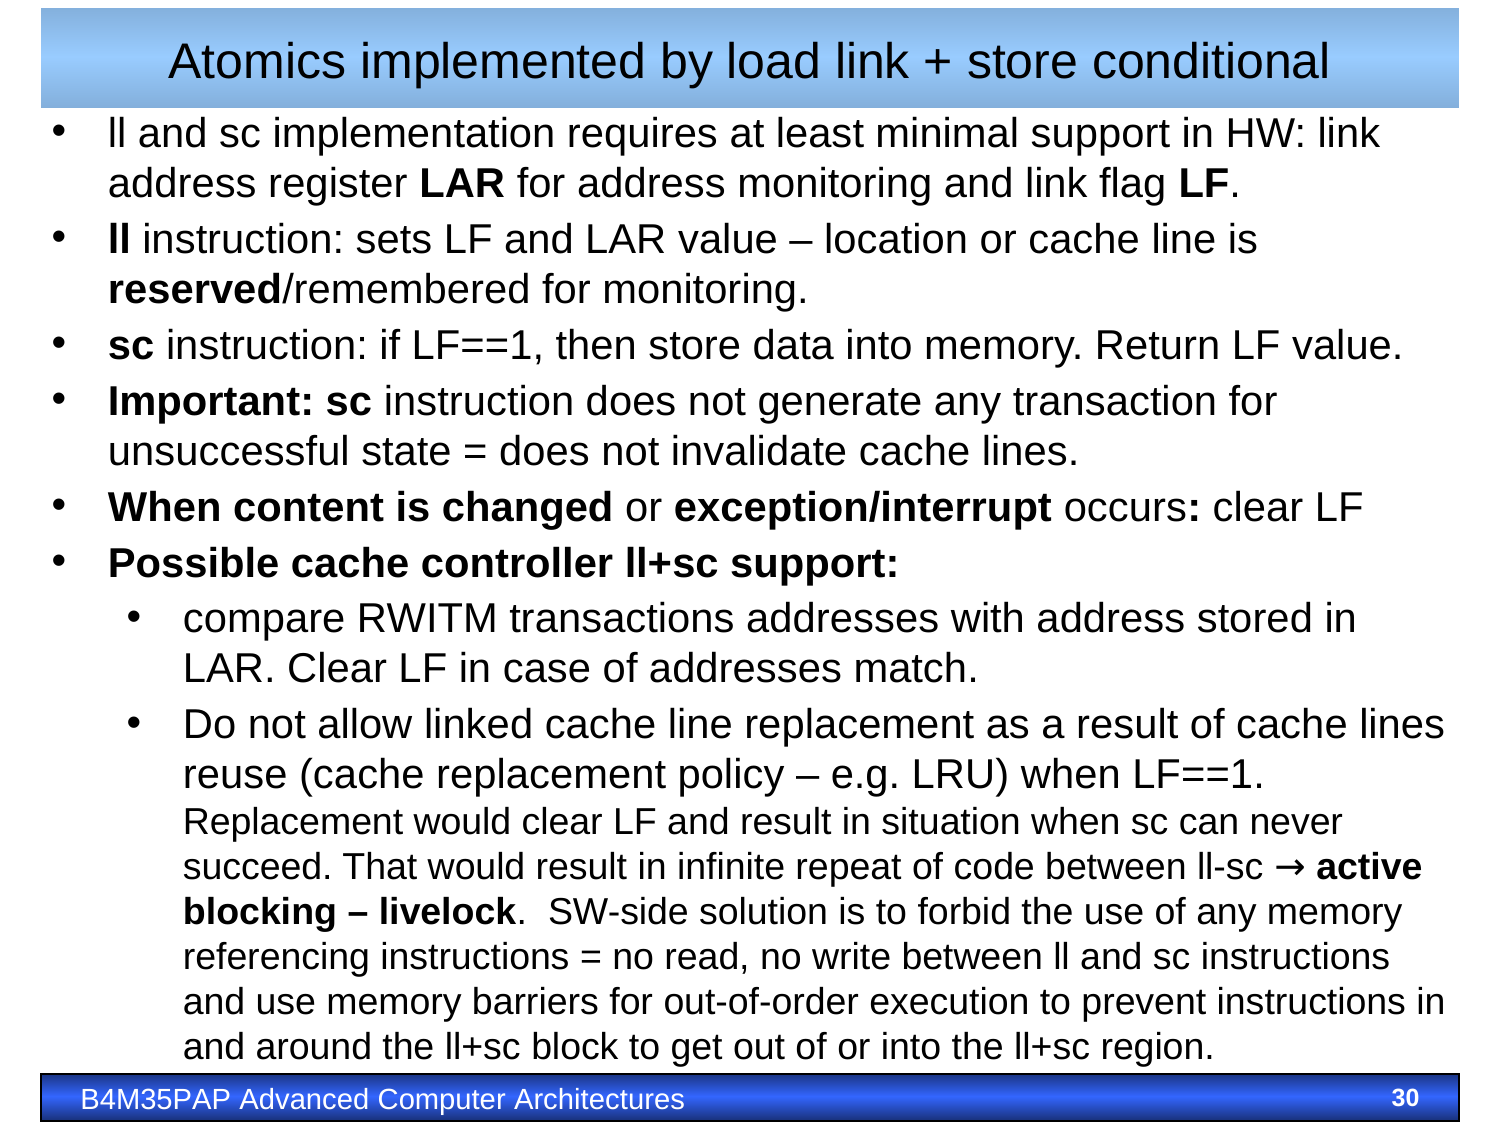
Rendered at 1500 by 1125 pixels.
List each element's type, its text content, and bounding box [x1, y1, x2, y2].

title Atomics implemented by load link + store conditional [41, 8, 1459, 108]
text_box ll and sc implementation requires at least minimal support in HW: link address register LAR for address monitoring and link flag LF. ll instruction: sets LF and LAR value – location or cache line is reserved/remembered for monitoring. sc instruction: if LF==1, then store data into memory. Return LF value. Important: sc instruction does not generate any transaction for unsuccessful state = does not invalidate cache lines. When content is changed or exception/interrupt occurs: clear LF Possible cache controller ll+sc support: compare RWITM transactions addresses with address stored in LAR. Clear LF in case of addresses match. Do not allow linked cache line replacement as a result of cache lines reuse (cache replacement policy – e.g. LRU) when LF==1. Replacement would clear LF and result in situation when sc can never succeed. That would result in infinite repeat of code between ll-sc → active blocking – livelock. SW-side solution is to forbid the use of any memory referencing instructions = no read, no write between ll and sc instructions and use memory barriers for out-of-order execution to prevent instructions in and around the ll+sc block to get out of or into the ll+sc region. [36, 98, 1469, 1075]
